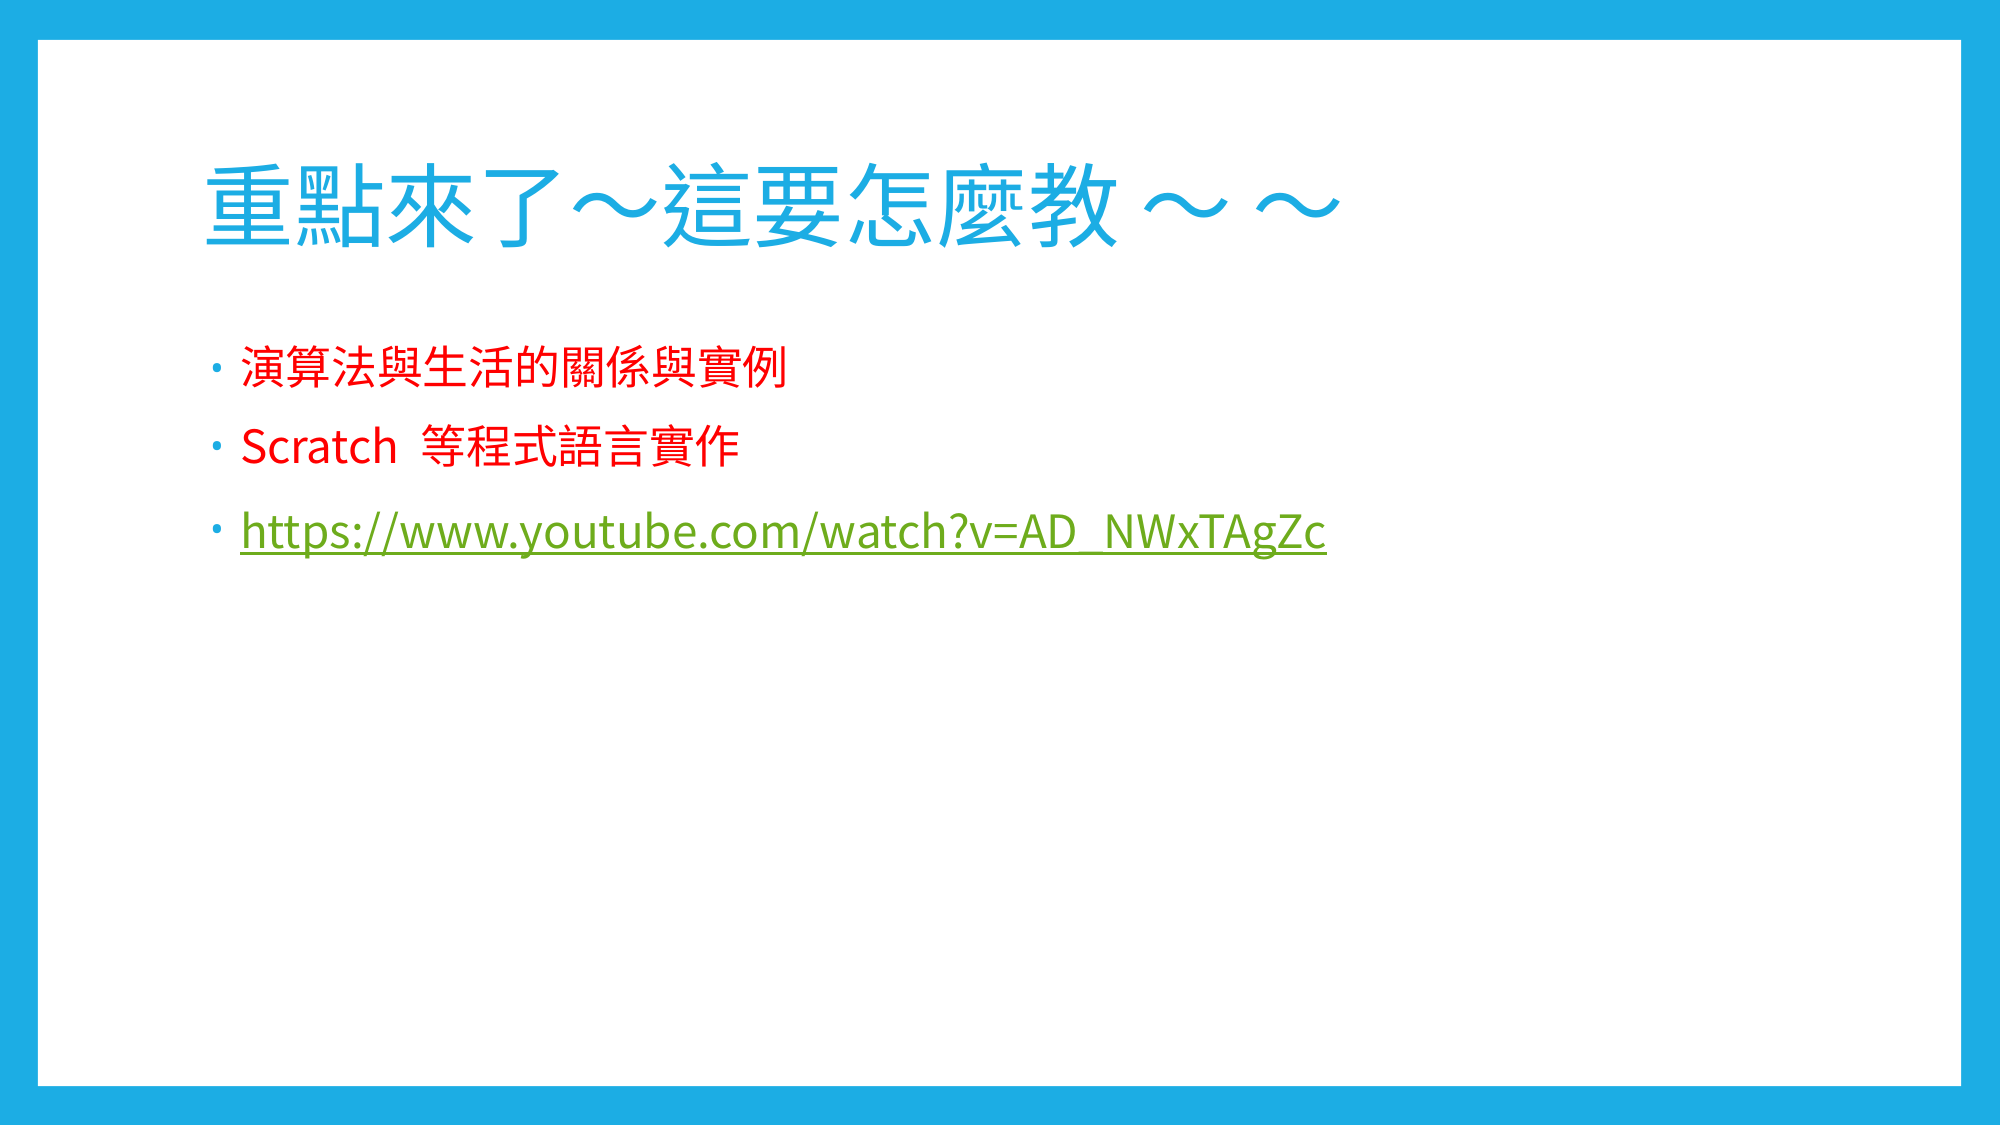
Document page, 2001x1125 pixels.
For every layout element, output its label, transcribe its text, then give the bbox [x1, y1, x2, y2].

title 重點來了～這要怎麼教 ～ ～ [187, 99, 1808, 323]
list 演算法與生活的關係與實例 Scratch 等程式語言實作 https://www.youtube.com/watch?v=AD_NWxTAgZc [187, 337, 1808, 1000]
